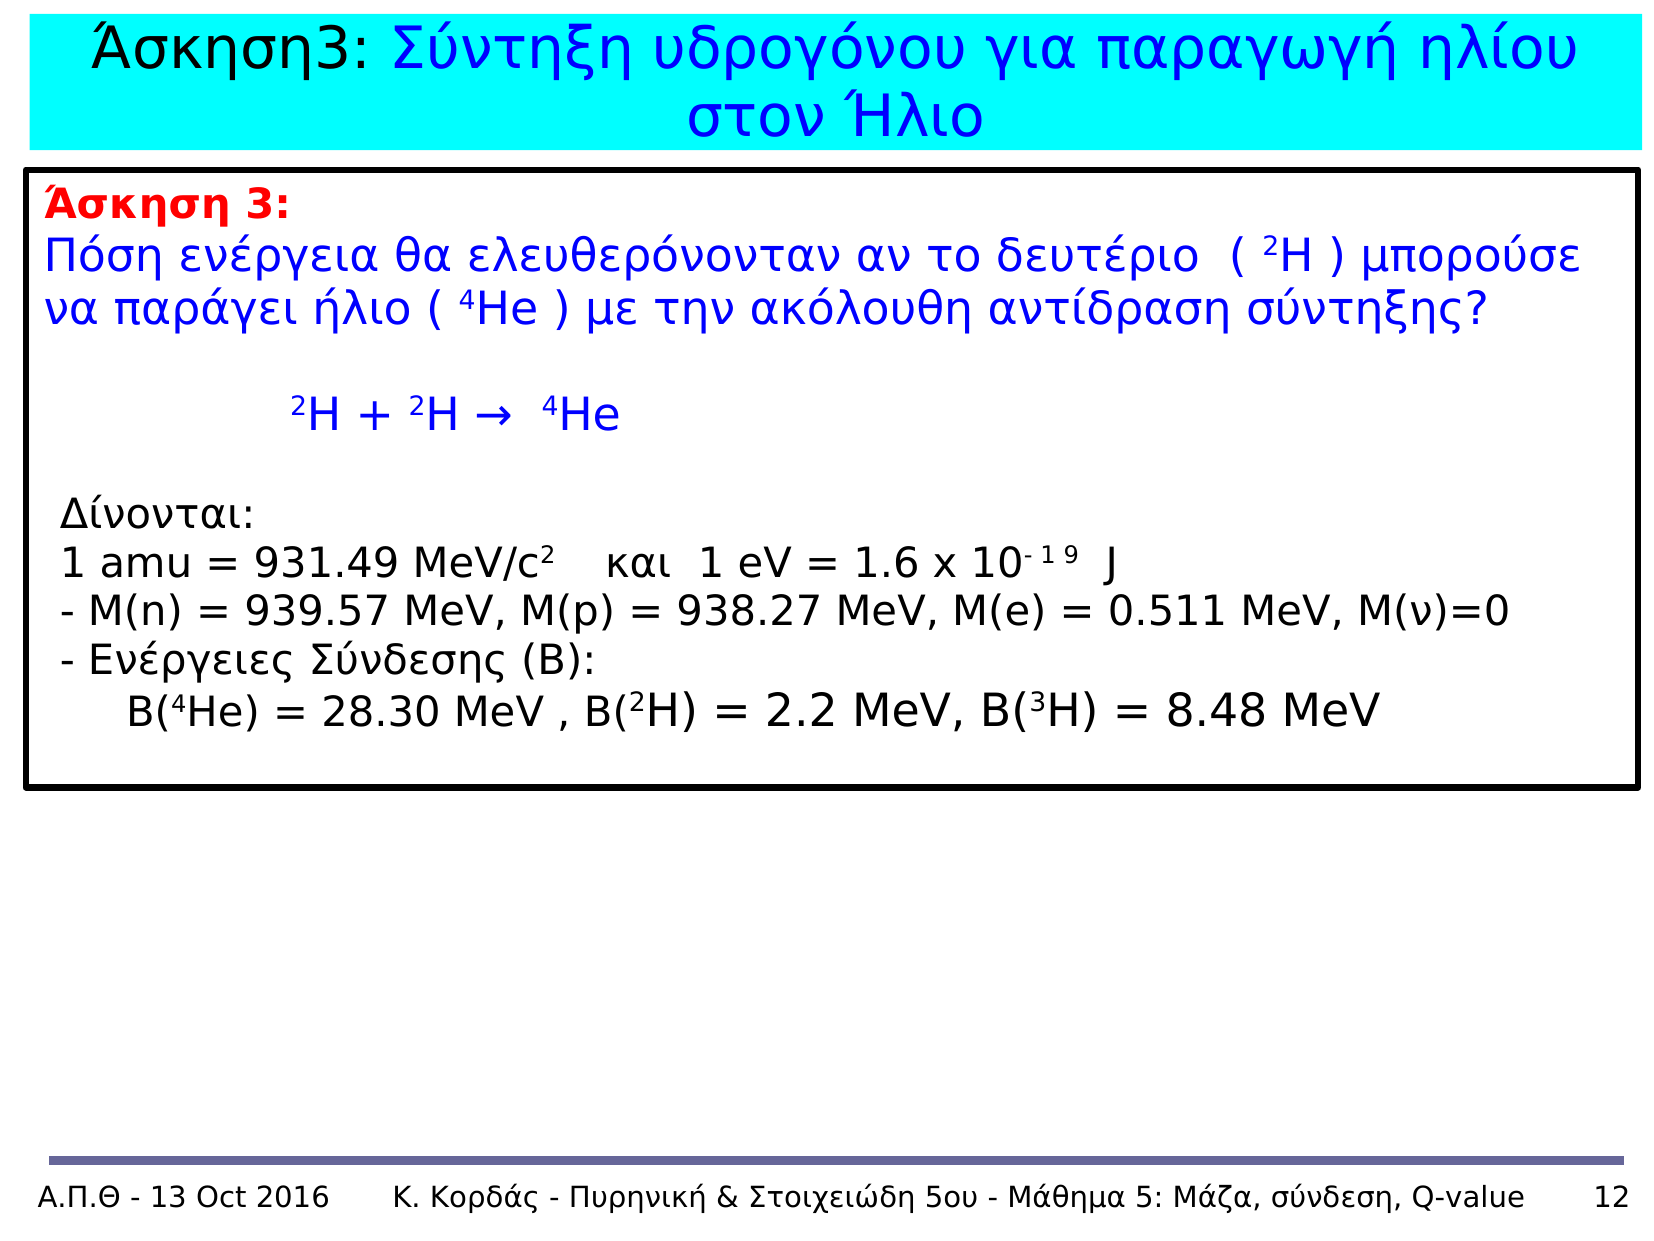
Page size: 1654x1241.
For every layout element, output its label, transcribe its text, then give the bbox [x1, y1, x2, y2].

list [37, 173, 1651, 1136]
title Άσκηση3: Σύντηξη υδρογόνου για παραγωγή ηλίου στον Ήλιο [29, 13, 1643, 151]
text_box Άσκηση 3: Πόση ενέργεια θα ελευθερόνονταν αν το δευτέριο ( 2Η ) μπορούσε να παράγει ήλιο ( 4He ) με την ακόλουθη αντίδραση σύντηξης? 2Η + 2Η → 4He Δίνονται: 1 amu = 931.49 MeV/c2 και 1 eV = 1.6 x 10- 1 9 J - M(n) = 939.57 MeV, M(p) = 938.27 MeV, M(e) = 0.511 MeV, M(ν)=0 - Ενέργειες Σύνδεσης (B): B(4He) = 28.30 MeV , Β(2Η) = 2.2 MeV, Β(3Η) = 8.48 MeV [25, 169, 1639, 788]
